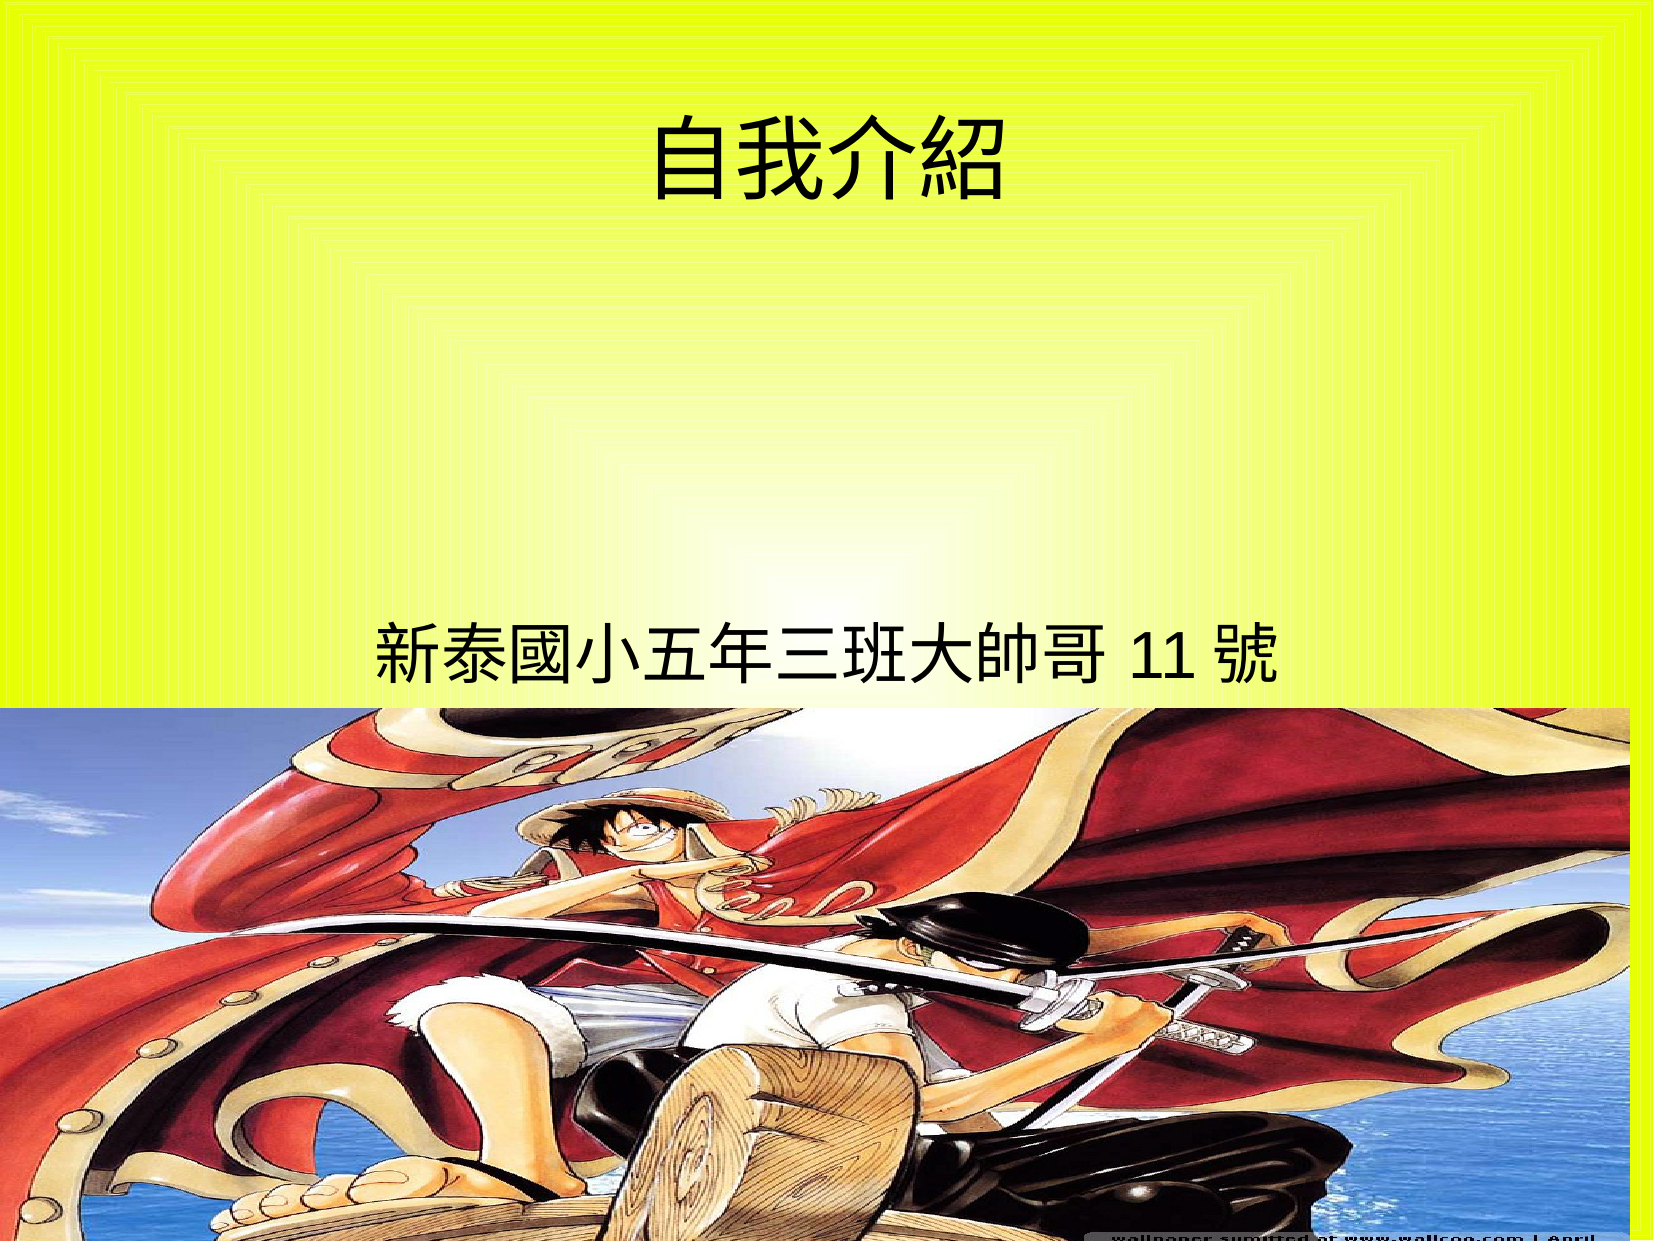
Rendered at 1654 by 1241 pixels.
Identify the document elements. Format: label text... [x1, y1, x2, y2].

title 自我介紹 [82, 49, 1571, 257]
subtitle 新泰國小五年三班大帥哥11號 [82, 290, 1571, 708]
picture [0, 708, 1630, 1241]
